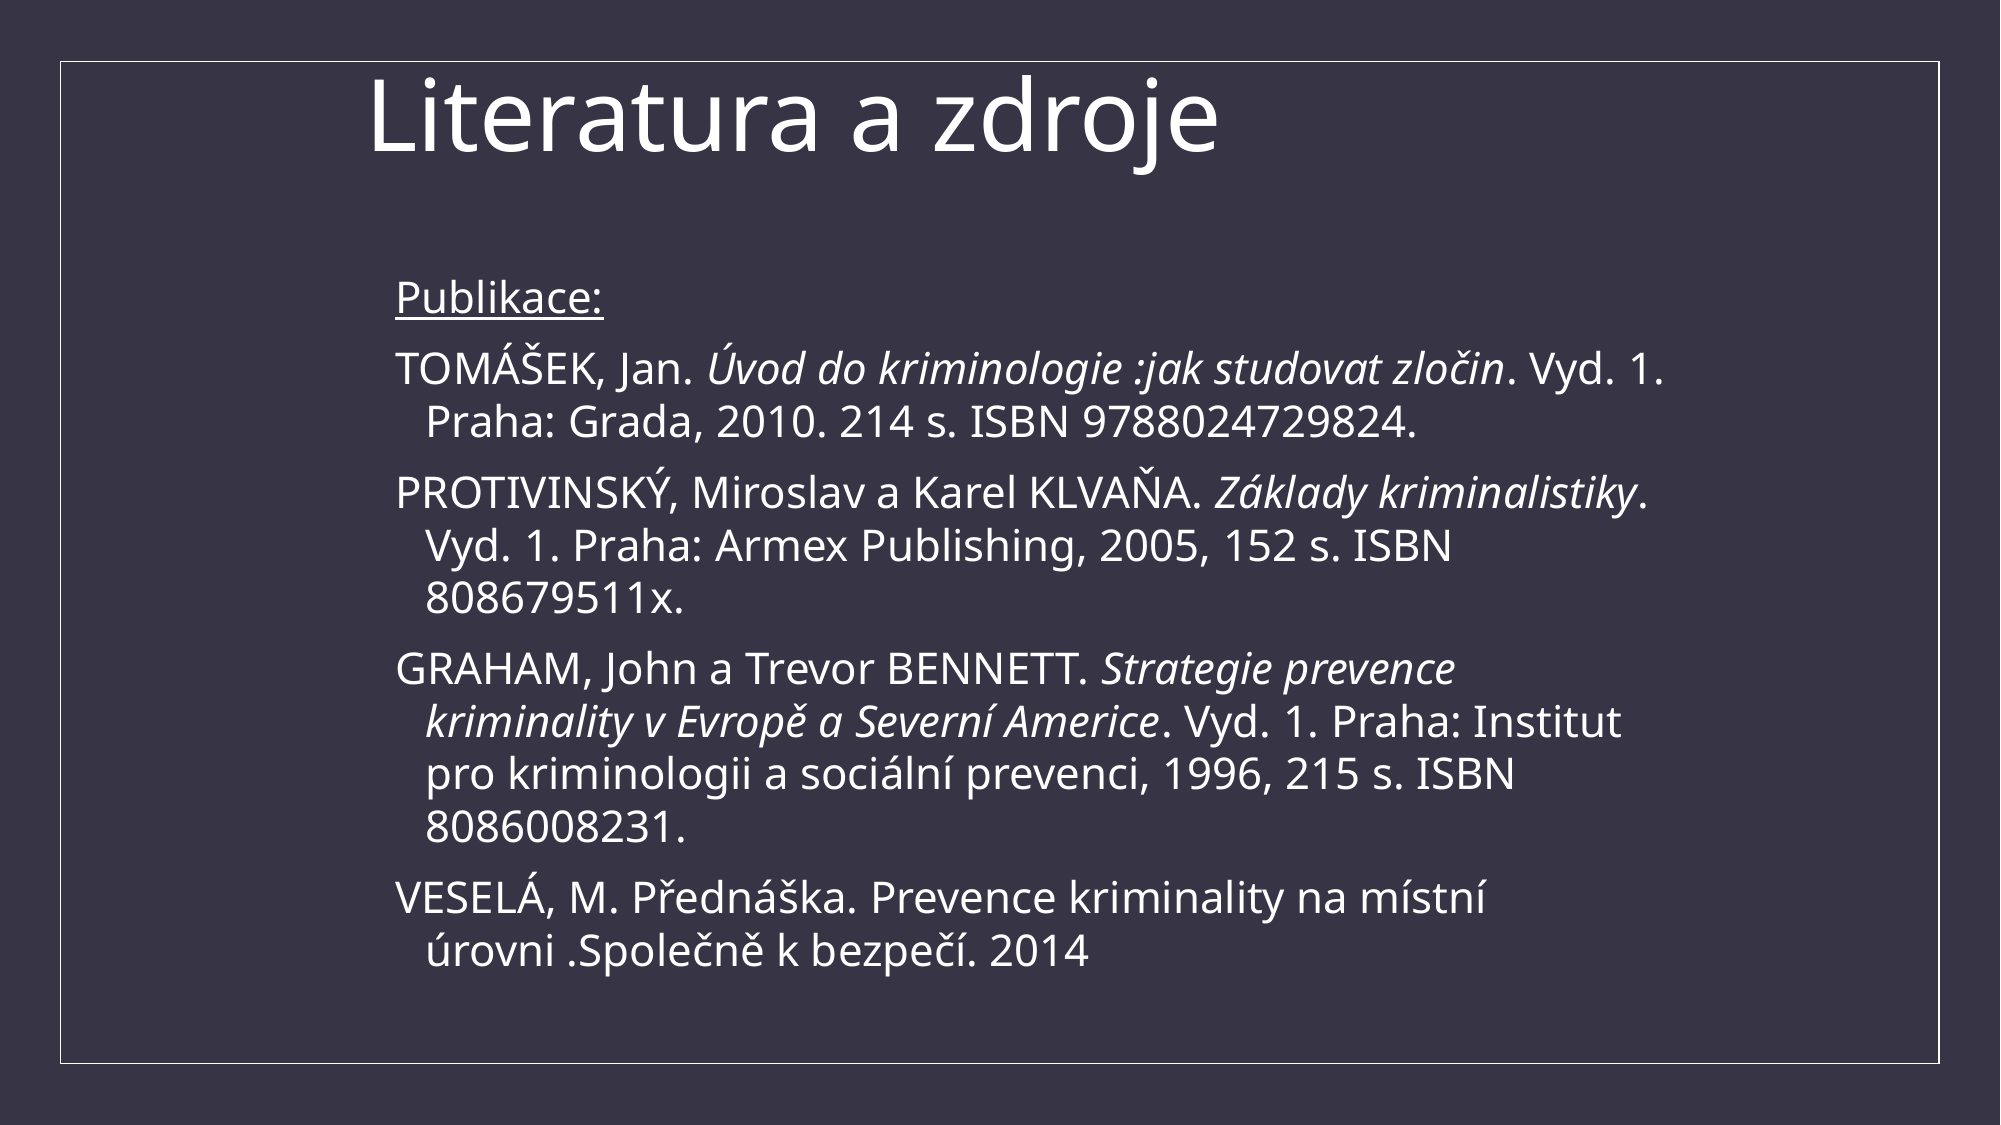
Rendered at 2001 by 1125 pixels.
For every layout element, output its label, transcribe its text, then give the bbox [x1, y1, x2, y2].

list Publikace: TOMÁŠEK, Jan. Úvod do kriminologie :jak studovat zločin. Vyd. 1. Praha: Grada, 2010. 214 s. ISBN 9788024729824. PROTIVINSKÝ, Miroslav a Karel KLVAŇA. Základy kriminalistiky. Vyd. 1. Praha: Armex Publishing, 2005, 152 s. ISBN 808679511x. GRAHAM, John a Trevor BENNETT. Strategie prevence kriminality v Evropě a Severní Americe. Vyd. 1. Praha: Institut pro kriminologii a sociální prevenci, 1996, 215 s. ISBN 8086008231. VESELÁ, M. Přednáška. Prevence kriminality na místní úrovni .Společně k bezpečí. 2014 [350, 262, 1688, 1000]
title Literatura a zdroje [350, 37, 1688, 201]
